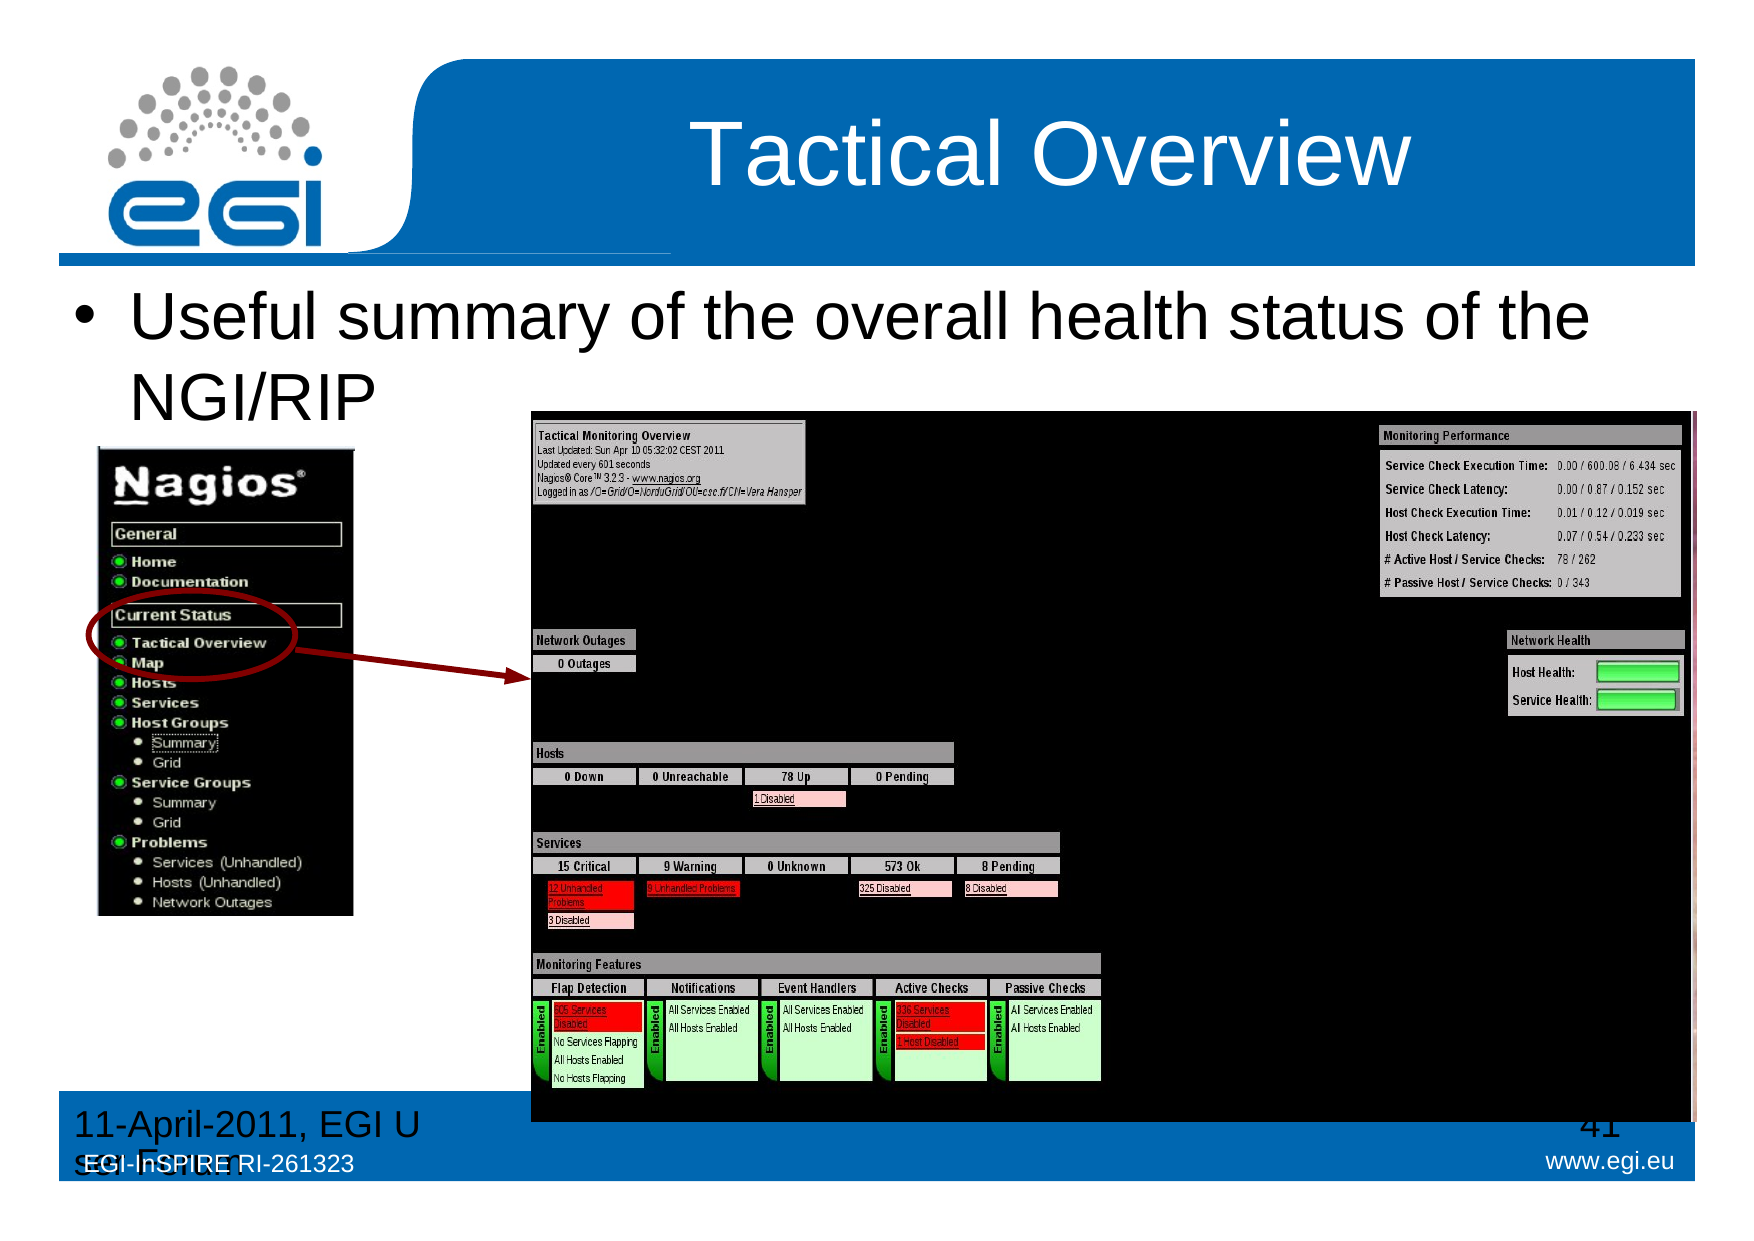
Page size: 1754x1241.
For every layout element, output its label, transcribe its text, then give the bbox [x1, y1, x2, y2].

picture [531, 411, 1697, 1123]
picture [96, 649, 355, 916]
list Useful summary of the overall health status of the NGI/RIP [59, 265, 1614, 1062]
title Tactical Overview [439, 31, 1663, 267]
picture [96, 446, 355, 653]
picture [59, 59, 348, 253]
picture [96, 594, 292, 676]
